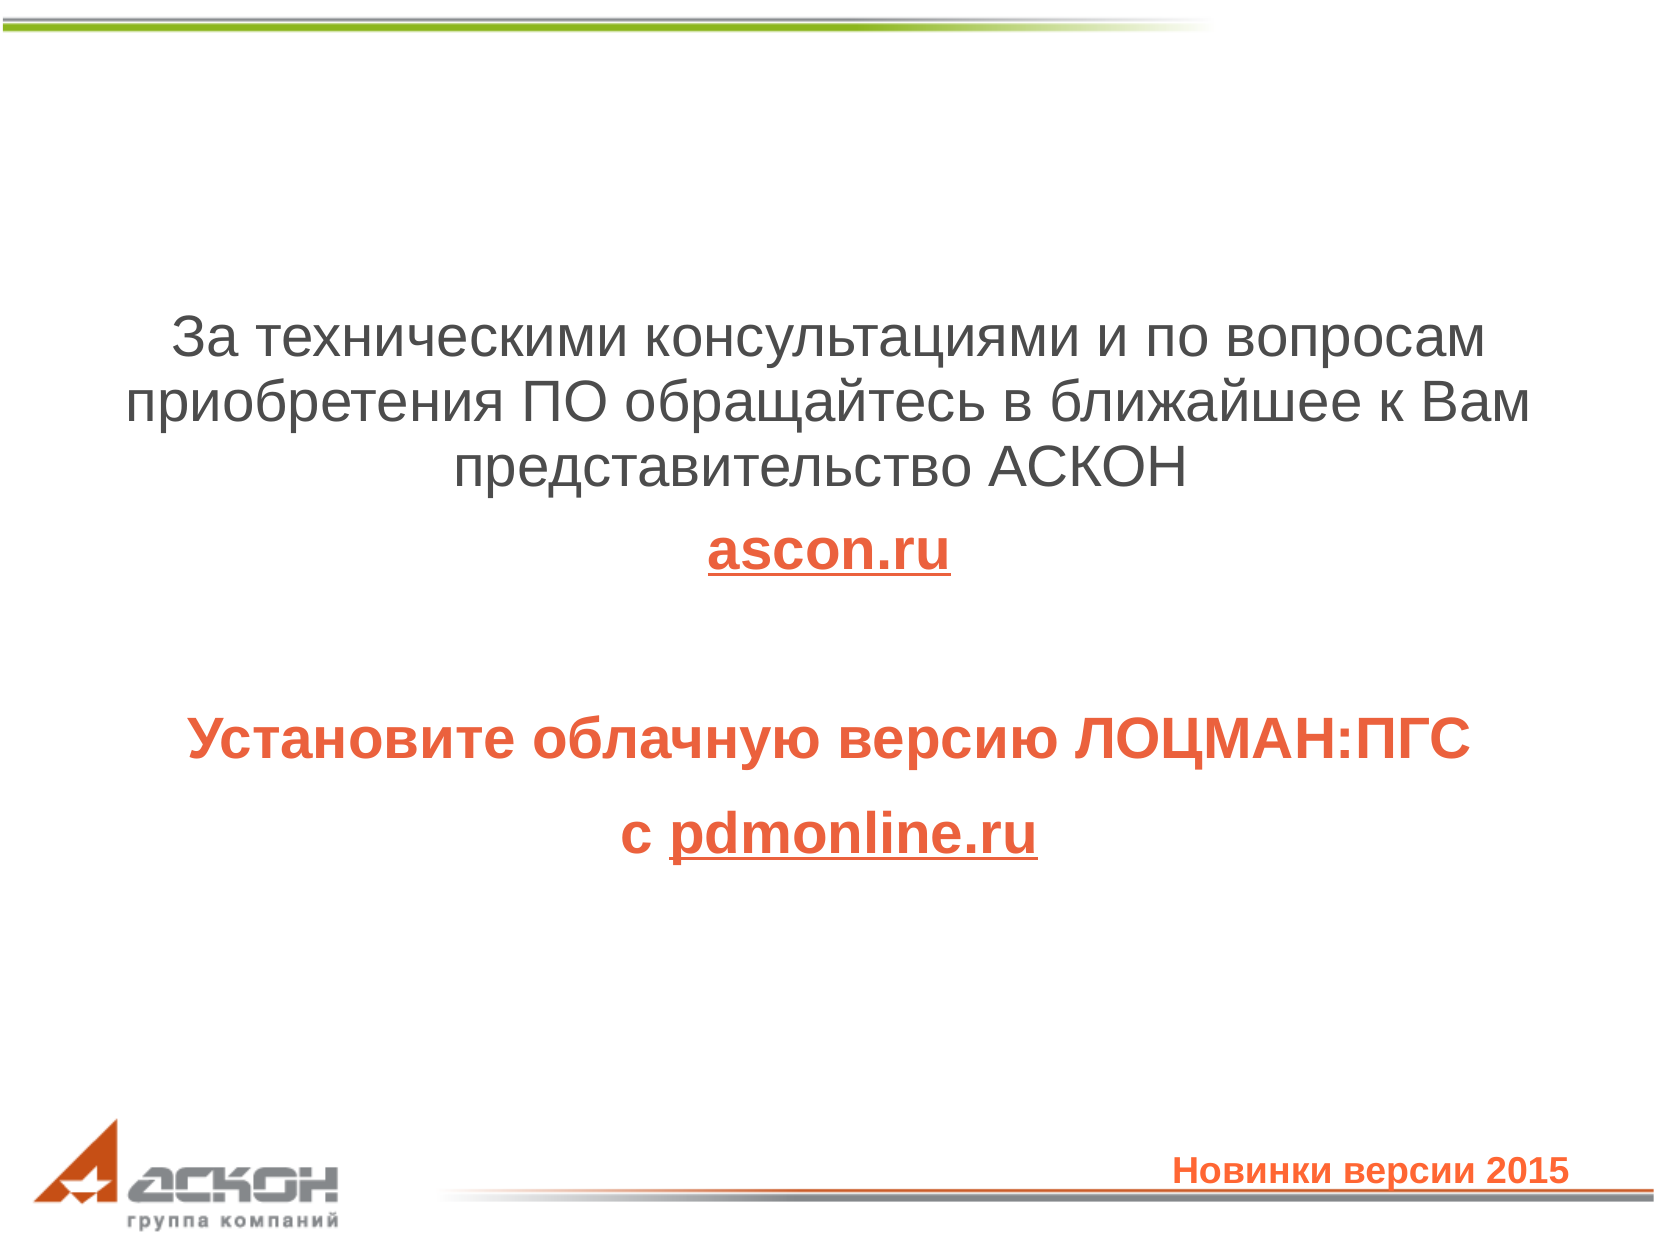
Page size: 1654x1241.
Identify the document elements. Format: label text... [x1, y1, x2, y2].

picture [2, 0, 1654, 1241]
list За техническими консультациями и по вопросам приобретения ПО обращайтесь в ближайшее к Вам представительство АСКОН ascon.ru Установите облачную версию ЛОЦМАН:ПГС с pdmonline.ru [88, 221, 1570, 1093]
